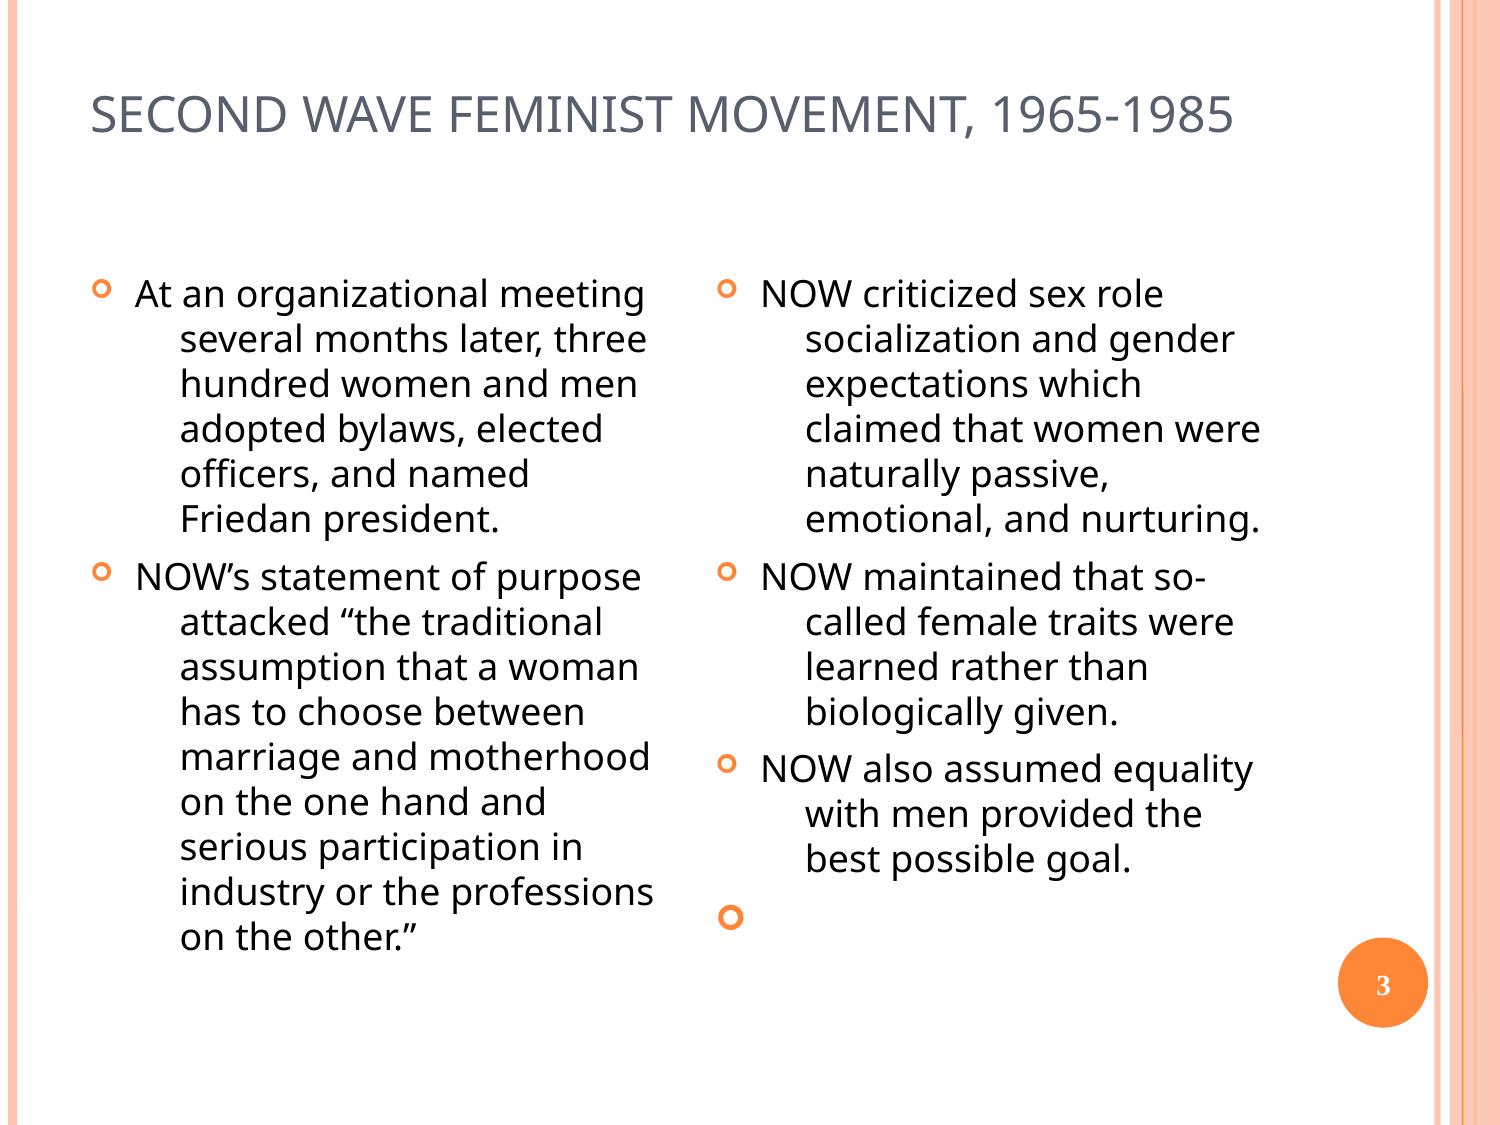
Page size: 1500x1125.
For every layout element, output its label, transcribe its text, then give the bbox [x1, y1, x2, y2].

list NOW criticized sex role socialization and gender expectations which claimed that women were naturally passive, emotional, and nurturing. NOW maintained that so-called female traits were learned rather than biologically given. NOW also assumed equality with men provided the best possible goal. [700, 262, 1301, 1013]
text_box [1333, 940, 1434, 1027]
title Second Wave Feminist Movement, 1965-1985 [75, 45, 1300, 150]
list At an organizational meeting several months later, three hundred women and men adopted bylaws, elected officers, and named Friedan president. NOW’s statement of purpose attacked “the traditional assumption that a woman has to choose between marriage and motherhood on the one hand and serious participation in industry or the professions on the other.” [75, 262, 676, 1013]
